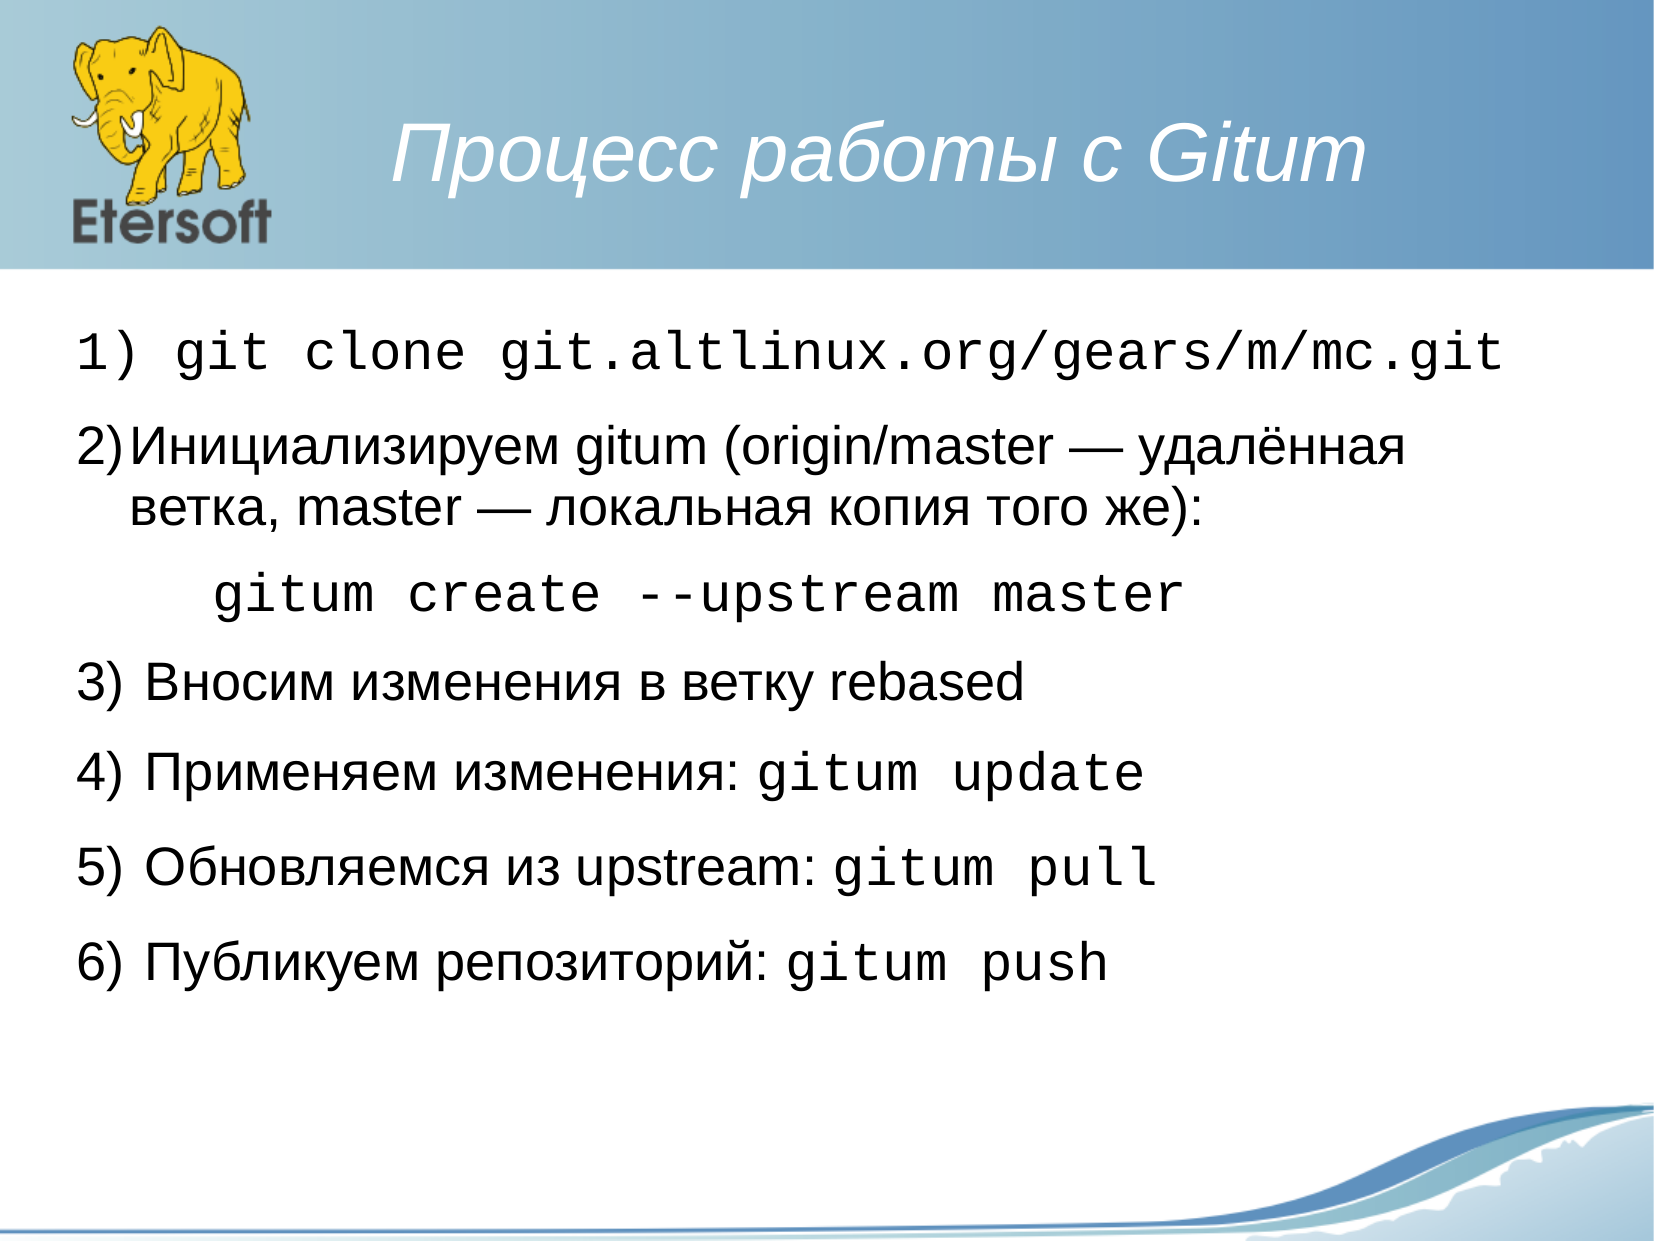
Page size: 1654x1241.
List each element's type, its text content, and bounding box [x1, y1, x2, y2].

picture [0, 0, 1654, 1241]
title Процесс работы с Gitum [136, 49, 1625, 257]
list git clone git.altlinux.org/gears/m/mc.git Инициализируем gitum (origin/master — удалённая ветка, master — локальная копия того же): gitum create --upstream master Вносим изменения в ветку rebased Применяем изменения: gitum update Обновляемся из upstream: gitum pull Публикуем репозиторий: gitum push [59, 324, 1548, 1144]
